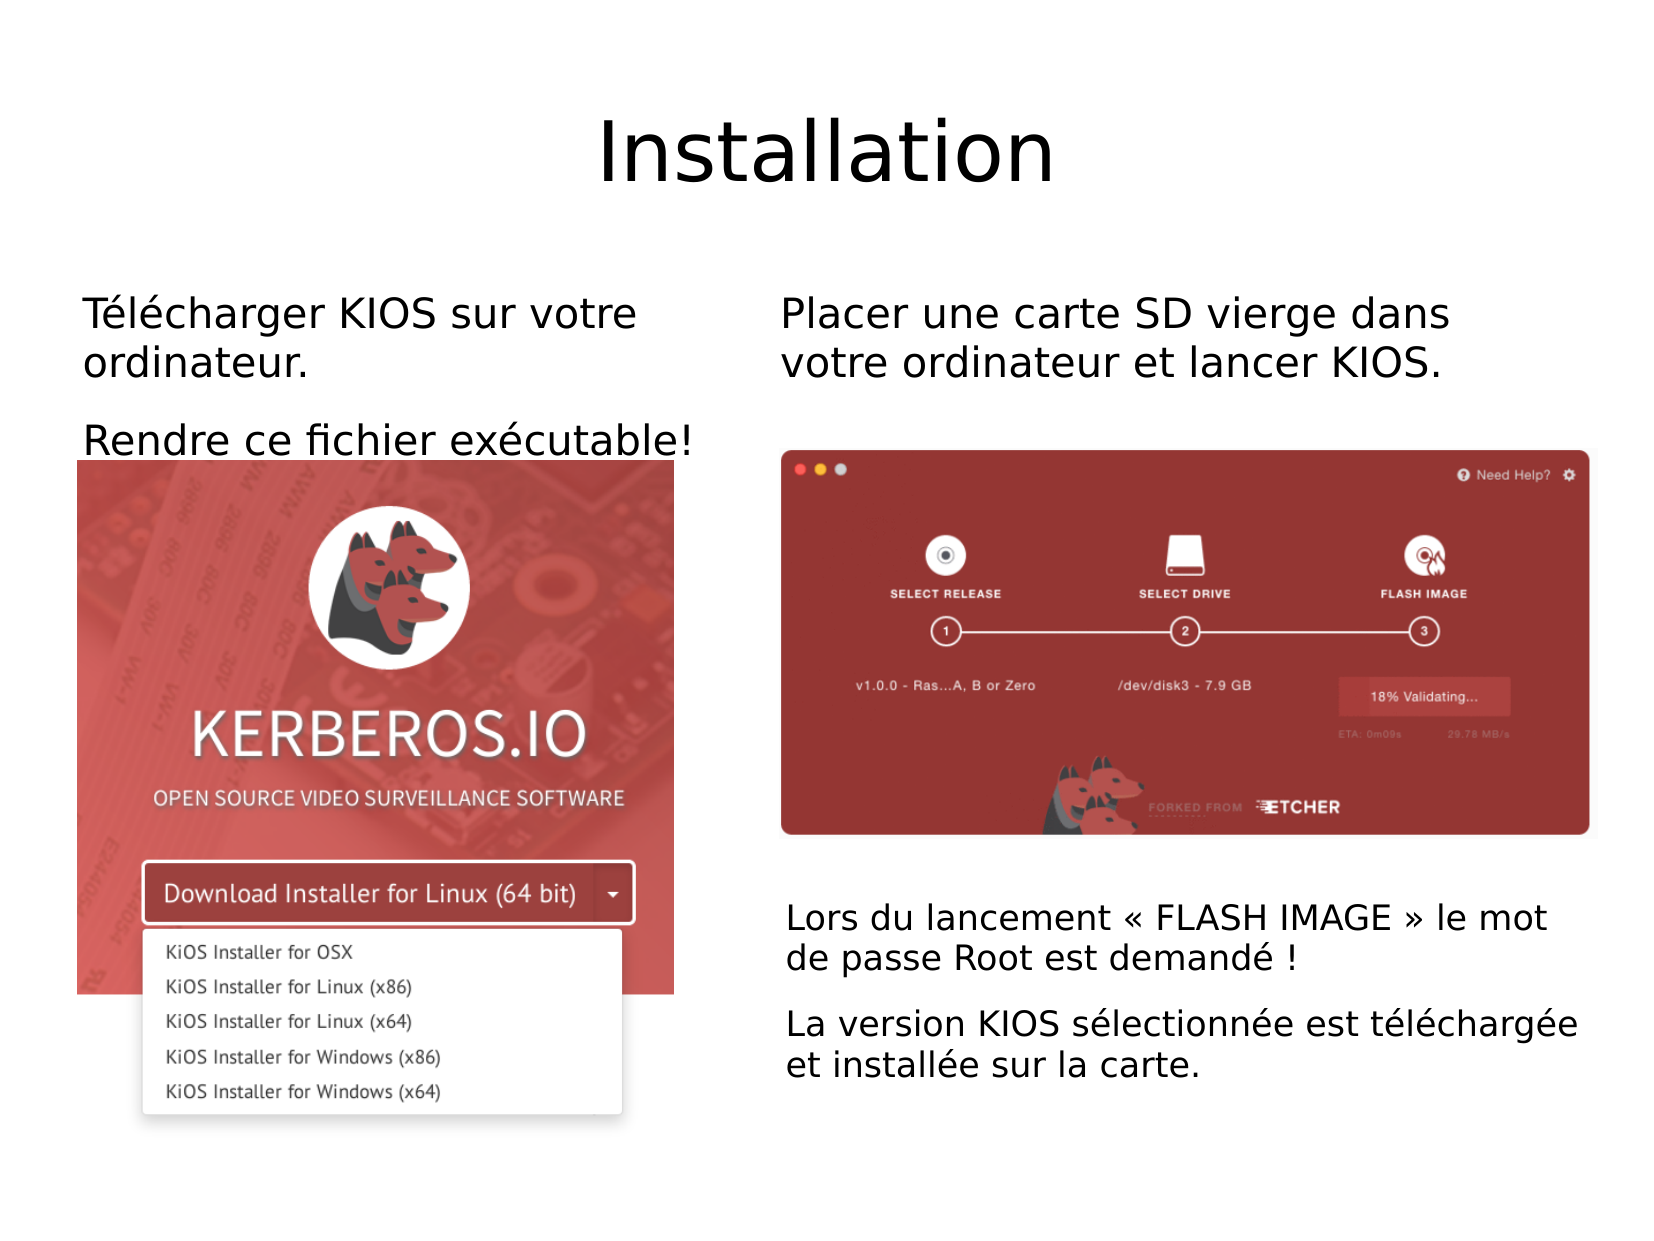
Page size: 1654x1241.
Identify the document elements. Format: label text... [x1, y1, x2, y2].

list Placer une carte SD vierge dans votre ordinateur et lancer KIOS. [780, 290, 1507, 426]
picture [77, 460, 674, 1142]
list Télécharger KIOS sur votre ordinateur. Rendre ce fichier exécutable! [82, 290, 809, 634]
title Installation [82, 49, 1571, 257]
picture [779, 448, 1598, 839]
list Lors du lancement « FLASH IMAGE » le mot de passe Root est demandé ! La version KIOS sélectionnée est téléchargée et installée sur la carte. [785, 897, 1583, 1087]
